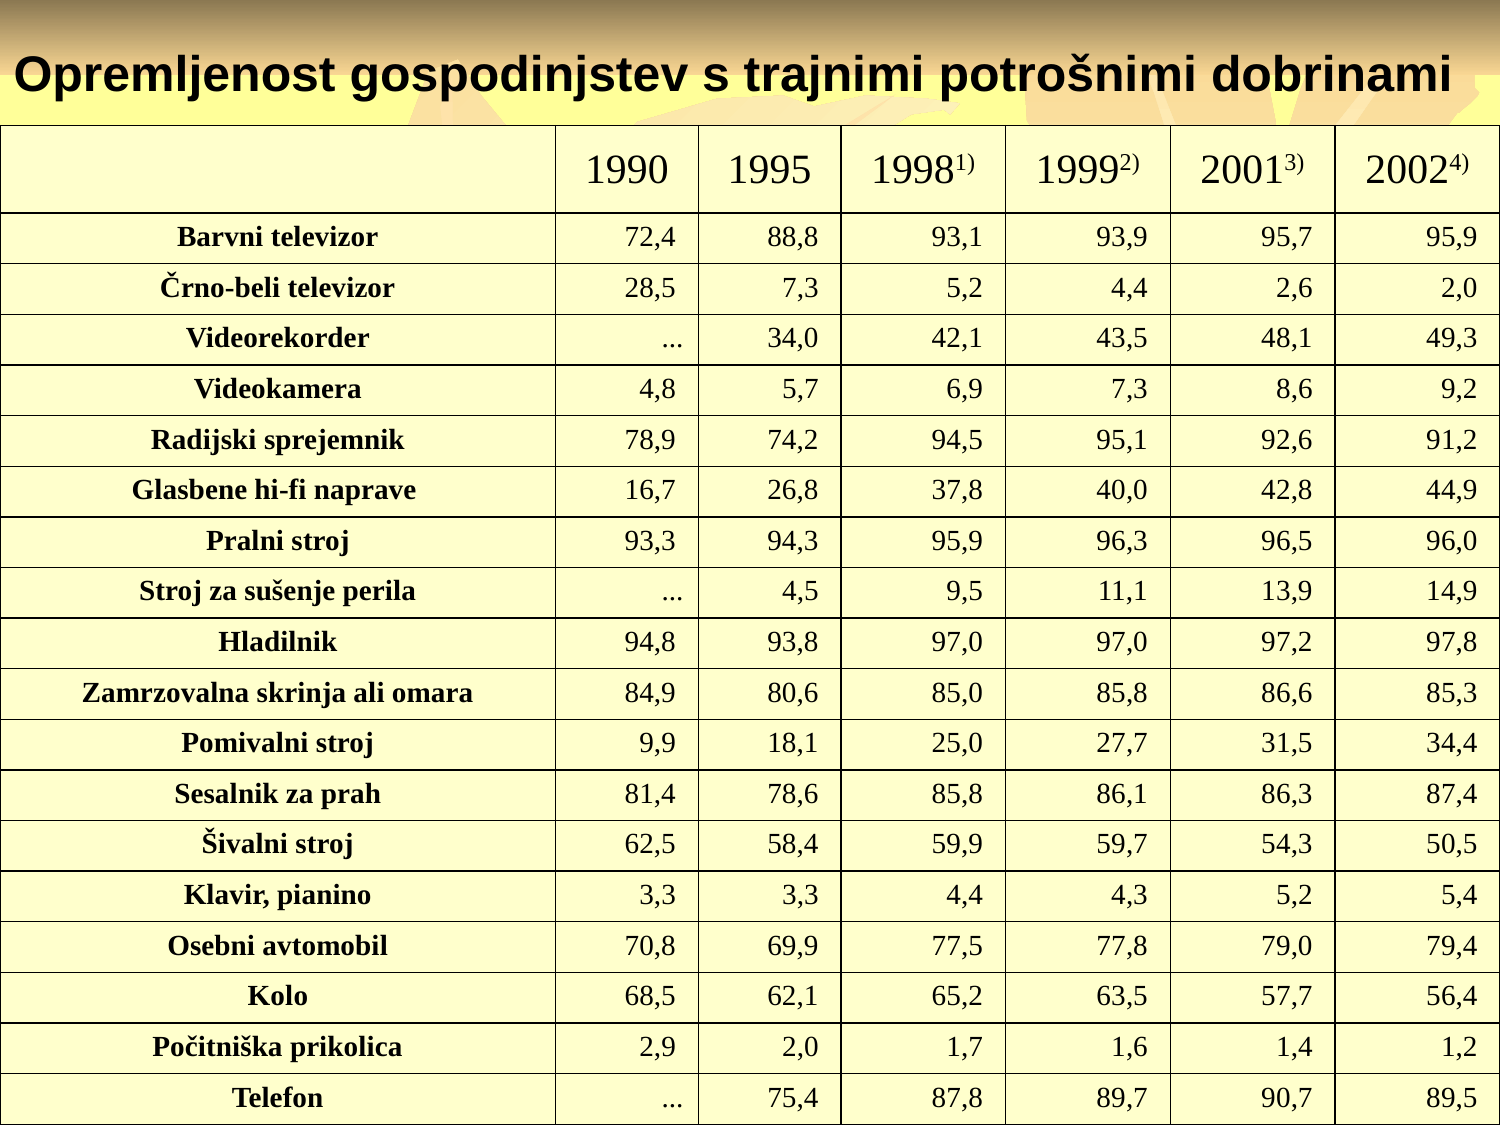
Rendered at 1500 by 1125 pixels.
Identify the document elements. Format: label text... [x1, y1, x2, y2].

table_cell Videokamera [1, 366, 555, 415]
table_cell 79,0 [1171, 922, 1334, 972]
table_cell 89,5 [1336, 1074, 1499, 1124]
table_cell 59,9 [842, 821, 1005, 870]
table_cell 95,7 [1171, 214, 1334, 263]
table_cell 72,4 [556, 214, 698, 263]
table_cell 87,8 [842, 1074, 1005, 1124]
table_cell 86,1 [1006, 771, 1170, 820]
table_cell 95,9 [1336, 214, 1499, 263]
table_cell 97,0 [1006, 619, 1170, 668]
table_cell 7,3 [1006, 366, 1170, 415]
table_cell Osebni avtomobil [1, 922, 555, 972]
table_header 1995 [699, 126, 840, 212]
table_cell 1,7 [842, 1024, 1005, 1073]
table_cell 25,0 [842, 720, 1005, 769]
table_cell 42,1 [842, 315, 1005, 364]
table_cell 34,4 [1336, 720, 1499, 769]
table_cell 93,3 [556, 518, 698, 567]
table_cell Črno-beli televizor [1, 264, 555, 314]
table_cell 75,4 [699, 1074, 840, 1124]
table_cell 94,8 [556, 619, 698, 668]
table_cell 4,4 [1006, 264, 1170, 314]
table_cell 1,4 [1171, 1024, 1334, 1073]
table_cell 2,0 [1336, 264, 1499, 314]
table_cell 97,2 [1171, 619, 1334, 668]
table_cell Pomivalni stroj [1, 720, 555, 769]
table_cell 16,7 [556, 467, 698, 516]
table_cell 31,5 [1171, 720, 1334, 769]
table_cell 3,3 [556, 872, 698, 921]
table_cell 9,5 [842, 568, 1005, 617]
table_cell 4,8 [556, 366, 698, 415]
table_cell 42,8 [1171, 467, 1334, 516]
table_cell 2,9 [556, 1024, 698, 1073]
table_cell 89,7 [1006, 1074, 1170, 1124]
table_cell Pralni stroj [1, 518, 555, 567]
table_cell 48,1 [1171, 315, 1334, 364]
table_cell 85,8 [1006, 669, 1170, 719]
table_cell 4,4 [842, 872, 1005, 921]
table_cell 81,4 [556, 771, 698, 820]
table_cell 96,0 [1336, 518, 1499, 567]
table_cell 56,4 [1336, 973, 1499, 1022]
table_cell 5,2 [842, 264, 1005, 314]
table_cell 14,9 [1336, 568, 1499, 617]
table_cell 8,6 [1171, 366, 1334, 415]
table_cell Stroj za sušenje perila [1, 568, 555, 617]
table_header [1, 126, 555, 212]
table_cell 90,7 [1171, 1074, 1334, 1124]
table_cell 85,8 [842, 771, 1005, 820]
table_cell 7,3 [699, 264, 840, 314]
table_cell 37,8 [842, 467, 1005, 516]
table_cell 5,4 [1336, 872, 1499, 921]
table_cell 94,5 [842, 416, 1005, 466]
table_cell 77,5 [842, 922, 1005, 972]
table_cell 9,9 [556, 720, 698, 769]
table_header 19981) [842, 126, 1005, 212]
table_cell 91,2 [1336, 416, 1499, 466]
table_cell 68,5 [556, 973, 698, 1022]
table_cell 80,6 [699, 669, 840, 719]
table_cell 57,7 [1171, 973, 1334, 1022]
table_cell 87,4 [1336, 771, 1499, 820]
table_cell ... [556, 315, 698, 364]
table_cell 92,6 [1171, 416, 1334, 466]
table_cell 5,7 [699, 366, 840, 415]
table_cell 78,9 [556, 416, 698, 466]
table_cell 40,0 [1006, 467, 1170, 516]
table_cell 54,3 [1171, 821, 1334, 870]
table_cell 13,9 [1171, 568, 1334, 617]
table_cell Počitniška prikolica [1, 1024, 555, 1073]
table_cell Šivalni stroj [1, 821, 555, 870]
table_cell 34,0 [699, 315, 840, 364]
table_cell Kolo [1, 973, 555, 1022]
table_cell 3,3 [699, 872, 840, 921]
table_cell 86,3 [1171, 771, 1334, 820]
table_cell 2,6 [1171, 264, 1334, 314]
table_cell 97,0 [842, 619, 1005, 668]
table_cell 93,1 [842, 214, 1005, 263]
table_cell 62,1 [699, 973, 840, 1022]
table_cell 43,5 [1006, 315, 1170, 364]
table_cell 1,6 [1006, 1024, 1170, 1073]
table_cell 27,7 [1006, 720, 1170, 769]
table_cell 9,2 [1336, 366, 1499, 415]
table_cell Zamrzovalna skrinja ali omara [1, 669, 555, 719]
table_cell 4,5 [699, 568, 840, 617]
table_cell Hladilnik [1, 619, 555, 668]
table_cell 50,5 [1336, 821, 1499, 870]
table_cell 26,8 [699, 467, 840, 516]
table_cell 96,5 [1171, 518, 1334, 567]
table_cell 93,9 [1006, 214, 1170, 263]
table_cell ... [556, 1074, 698, 1124]
table_cell 85,3 [1336, 669, 1499, 719]
table_cell 5,2 [1171, 872, 1334, 921]
table_cell ... [556, 568, 698, 617]
table_cell 28,5 [556, 264, 698, 314]
table_header 20013) [1171, 126, 1334, 212]
table_cell 95,9 [842, 518, 1005, 567]
table_cell Telefon [1, 1074, 555, 1124]
table_cell 95,1 [1006, 416, 1170, 466]
table_header 1990 [556, 126, 698, 212]
table_cell 84,9 [556, 669, 698, 719]
table_cell 69,9 [699, 922, 840, 972]
table_cell 44,9 [1336, 467, 1499, 516]
table_cell 49,3 [1336, 315, 1499, 364]
table_cell 74,2 [699, 416, 840, 466]
table_cell 77,8 [1006, 922, 1170, 972]
table_cell 93,8 [699, 619, 840, 668]
table_cell Radijski sprejemnik [1, 416, 555, 466]
table_cell 18,1 [699, 720, 840, 769]
table_cell 58,4 [699, 821, 840, 870]
table_cell 78,6 [699, 771, 840, 820]
table_cell Barvni televizor [1, 214, 555, 263]
table_cell 94,3 [699, 518, 840, 567]
table_cell 79,4 [1336, 922, 1499, 972]
table_cell 86,6 [1171, 669, 1334, 719]
table_cell Klavir, pianino [1, 872, 555, 921]
table_header 20024) [1336, 126, 1499, 212]
table_cell Videorekorder [1, 315, 555, 364]
table_cell 11,1 [1006, 568, 1170, 617]
table_cell 2,0 [699, 1024, 840, 1073]
table_cell 97,8 [1336, 619, 1499, 668]
table_cell 65,2 [842, 973, 1005, 1022]
table_cell 63,5 [1006, 973, 1170, 1022]
text_box Opremljenost gospodinjstev s trajnimi potrošnimi dobrinami [0, 33, 1483, 125]
table_cell 85,0 [842, 669, 1005, 719]
table_cell 70,8 [556, 922, 698, 972]
table_cell 59,7 [1006, 821, 1170, 870]
table_cell 4,3 [1006, 872, 1170, 921]
table_cell 96,3 [1006, 518, 1170, 567]
table_cell 88,8 [699, 214, 840, 263]
table_cell 62,5 [556, 821, 698, 870]
table_cell Sesalnik za prah [1, 771, 555, 820]
table_cell 1,2 [1336, 1024, 1499, 1073]
table_header 19992) [1006, 126, 1170, 212]
table_cell Glasbene hi-fi naprave [1, 467, 555, 516]
table_cell 6,9 [842, 366, 1005, 415]
